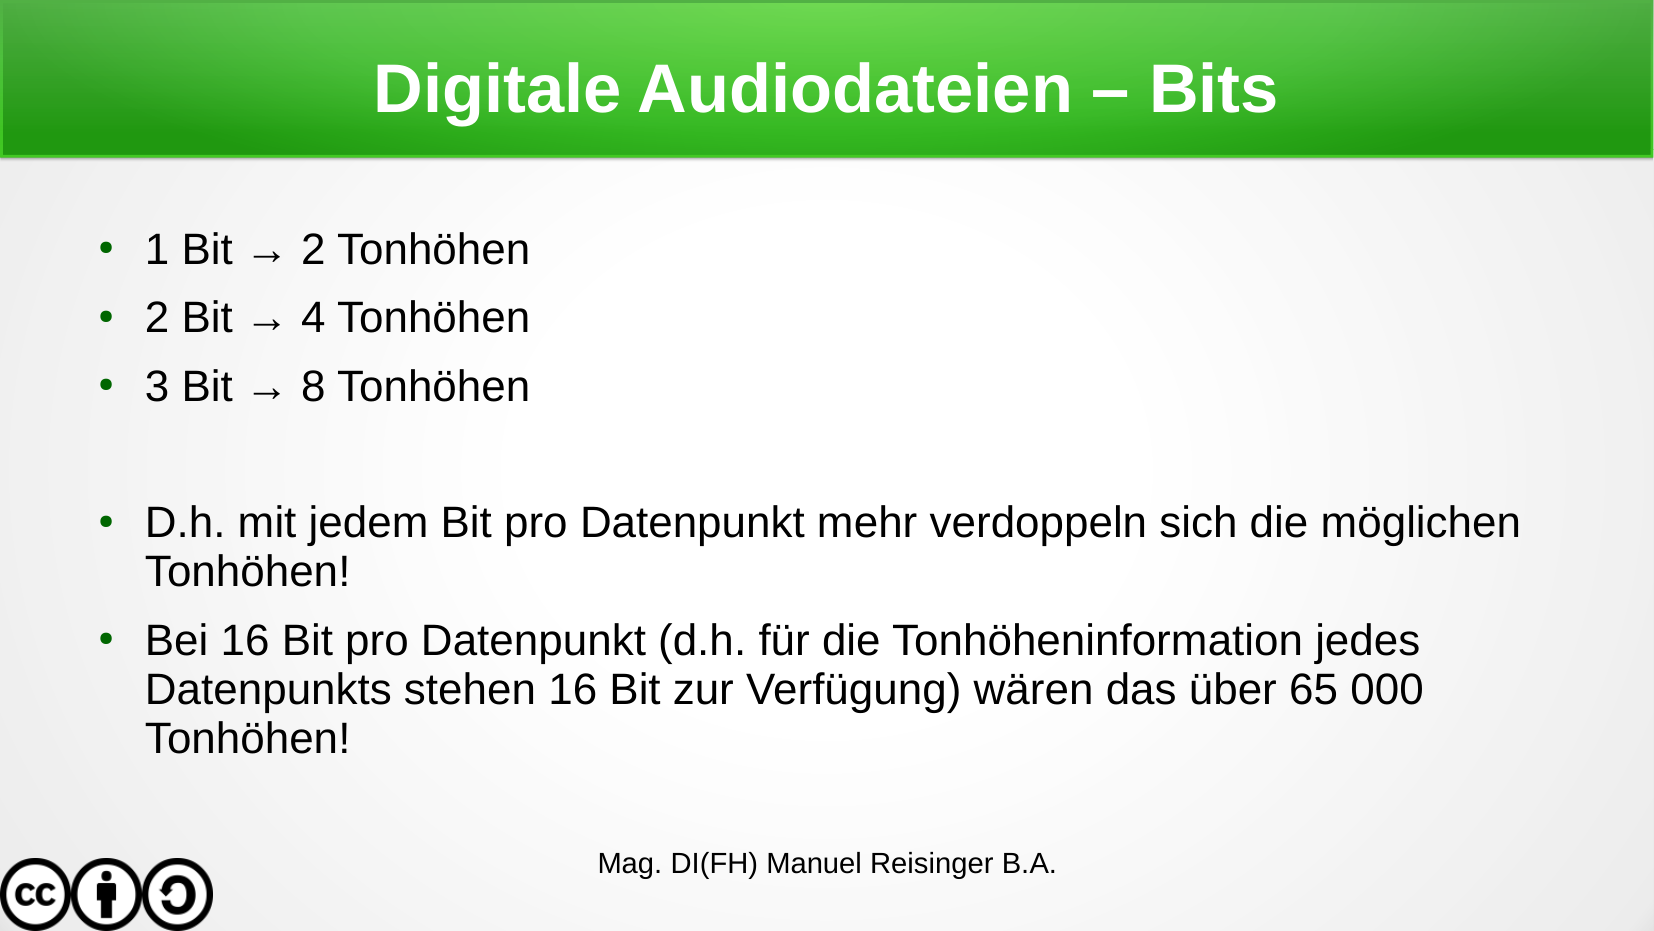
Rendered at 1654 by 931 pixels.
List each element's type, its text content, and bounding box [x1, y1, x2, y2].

list 1 Bit → 2 Tonhöhen 2 Bit → 4 Tonhöhen 3 Bit → 8 Tonhöhen D.h. mit jedem Bit pro Datenpunkt mehr verdoppeln sich die möglichen Tonhöhen! Bei 16 Bit pro Datenpunkt (d.h. für die Tonhöheninformation jedes Datenpunkts stehen 16 Bit zur Verfügung) wären das über 65 000 Tonhöhen! [82, 224, 1571, 764]
picture [0, 858, 213, 931]
title Digitale Audiodateien – Bits [82, 35, 1571, 142]
